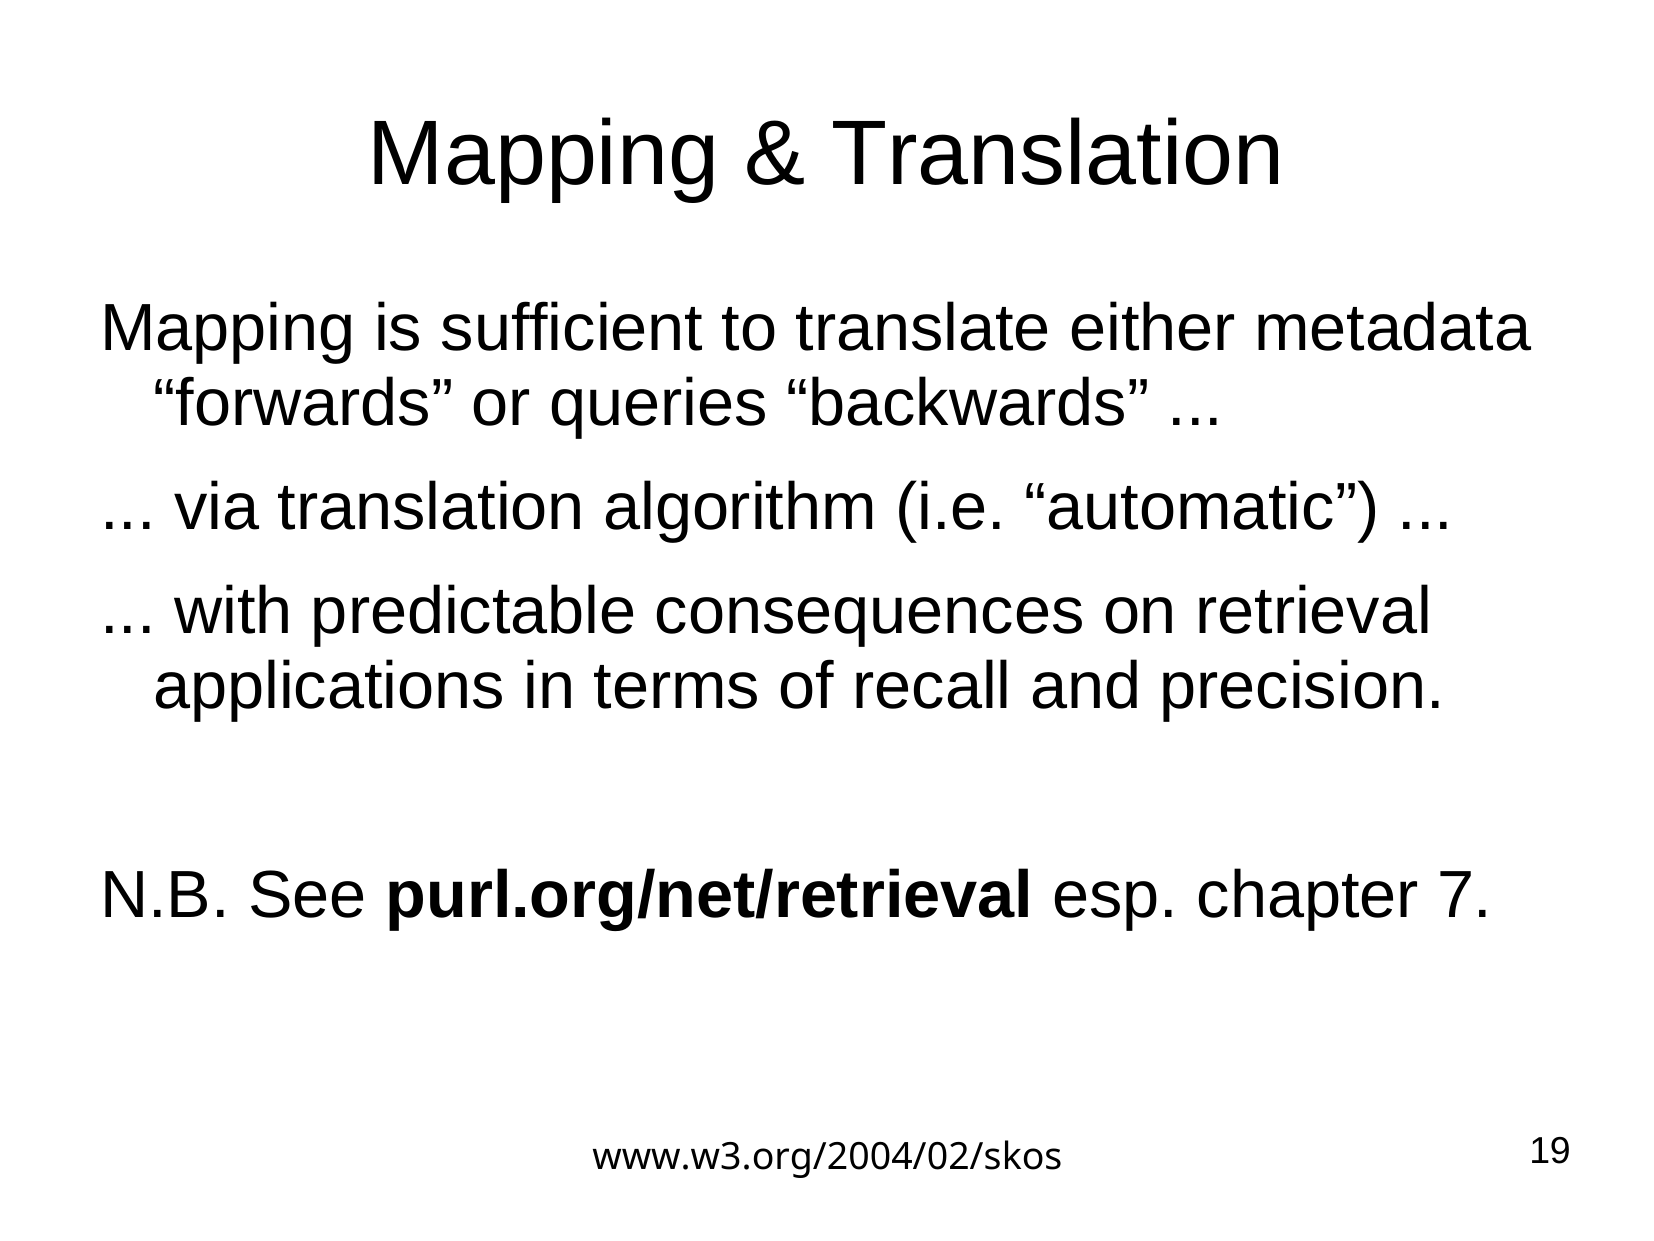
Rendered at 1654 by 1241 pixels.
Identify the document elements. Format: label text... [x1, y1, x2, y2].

list Mapping is sufficient to translate either metadata “forwards” or queries “backwards” ... ... via translation algorithm (i.e. “automatic”) ... ... with predictable consequences on retrieval applications in terms of recall and precision. N.B. See purl.org/net/retrieval esp. chapter 7. [82, 290, 1571, 1109]
title Mapping & Translation [82, 49, 1571, 257]
